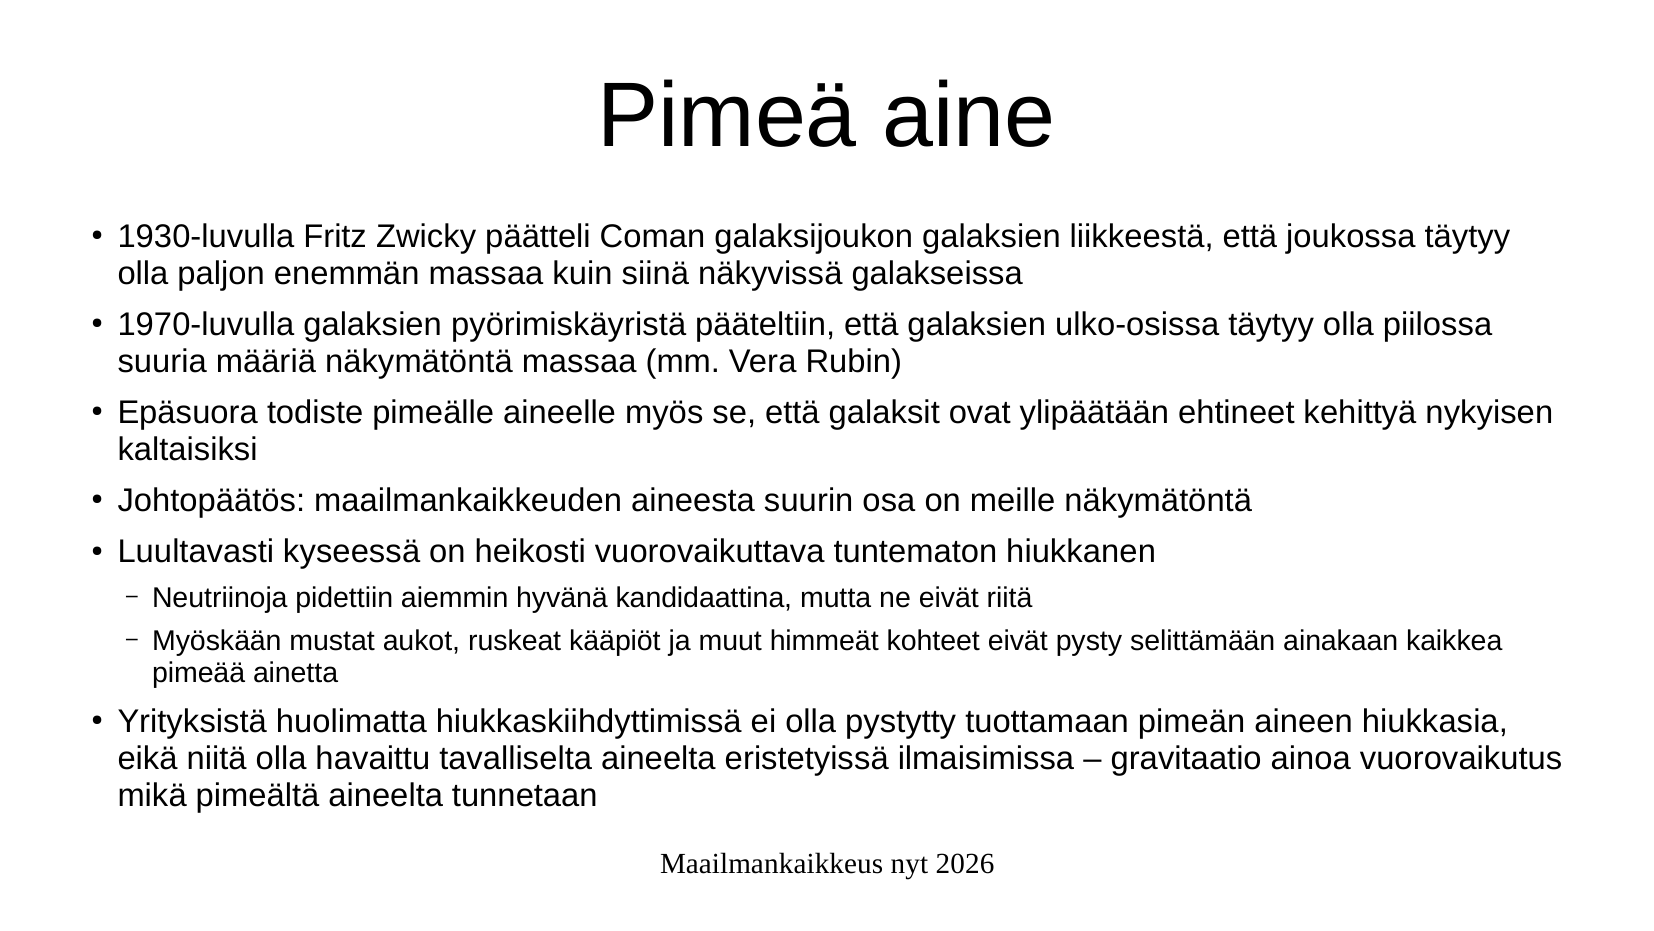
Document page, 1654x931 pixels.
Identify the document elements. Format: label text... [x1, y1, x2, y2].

title Pimeä aine [82, 37, 1571, 193]
list 1930-luvulla Fritz Zwicky päätteli Coman galaksijoukon galaksien liikkeestä, että joukossa täytyy olla paljon enemmän massaa kuin siinä näkyvissä galakseissa 1970-luvulla galaksien pyörimiskäyristä pääteltiin, että galaksien ulko-osissa täytyy olla piilossa suuria määriä näkymätöntä massaa (mm. Vera Rubin) Epäsuora todiste pimeälle aineelle myös se, että galaksit ovat ylipäätään ehtineet kehittyä nykyisen kaltaisiksi Johtopäätös: maailmankaikkeuden aineesta suurin osa on meille näkymätöntä Luultavasti kyseessä on heikosti vuorovaikuttava tuntematon hiukkanen Neutriinoja pidettiin aiemmin hyvänä kandidaattina, mutta ne eivät riitä Myöskään mustat aukot, ruskeat kääpiöt ja muut himmeät kohteet eivät pysty selittämään ainakaan kaikkea pimeää ainetta Yrityksistä huolimatta hiukkaskiihdyttimissä ei olla pystytty tuottamaan pimeän aineen hiukkasia, eikä niitä olla havaittu tavalliselta aineelta eristetyissä ilmaisimissa – gravitaatio ainoa vuorovaikutus mikä pimeältä aineelta tunnetaan [82, 217, 1571, 815]
